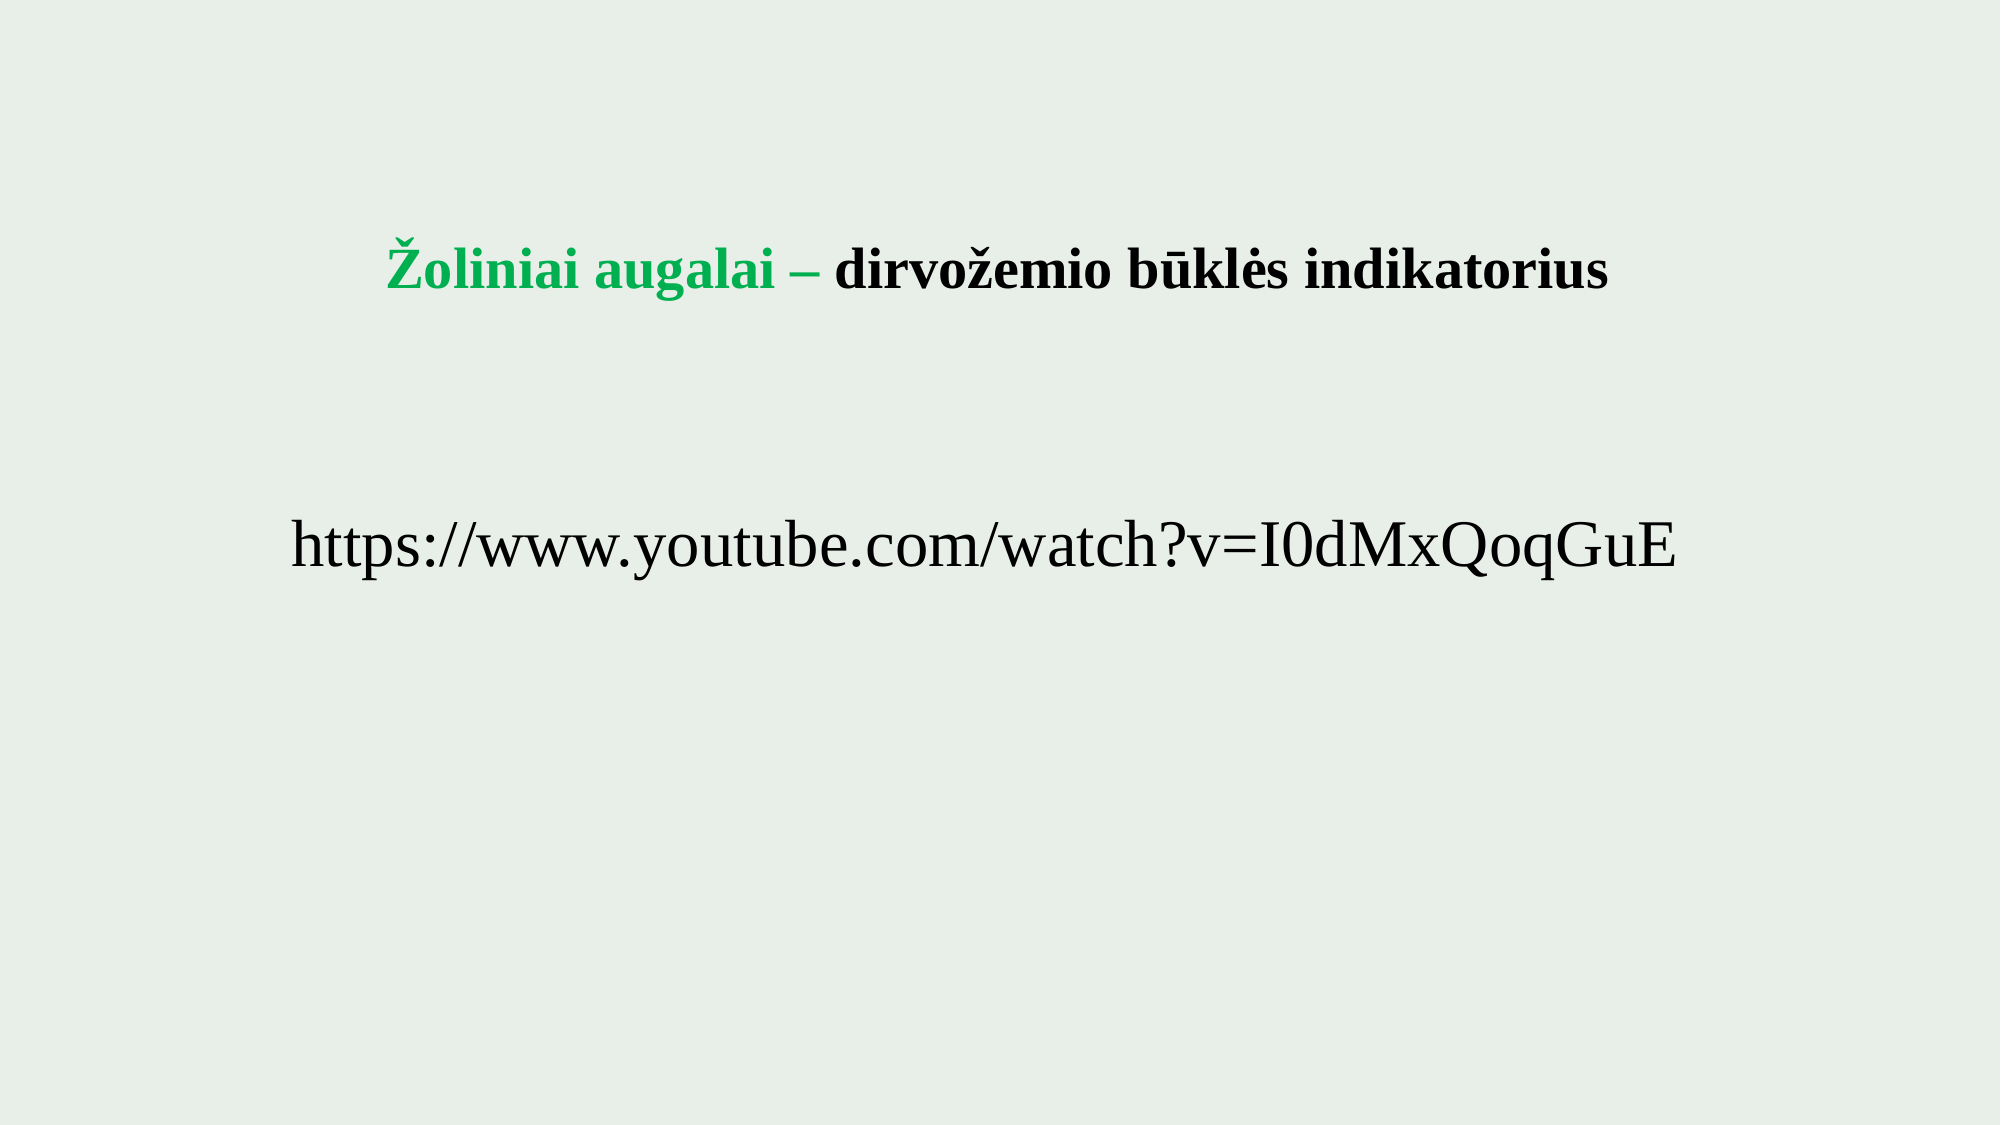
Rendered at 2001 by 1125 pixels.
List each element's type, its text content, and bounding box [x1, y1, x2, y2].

text_box https://www.youtube.com/watch?v=I0dMxQoqGuE [276, 491, 1724, 634]
text_box Žoliniai augalai – dirvožemio būklės indikatorius [370, 222, 1671, 355]
